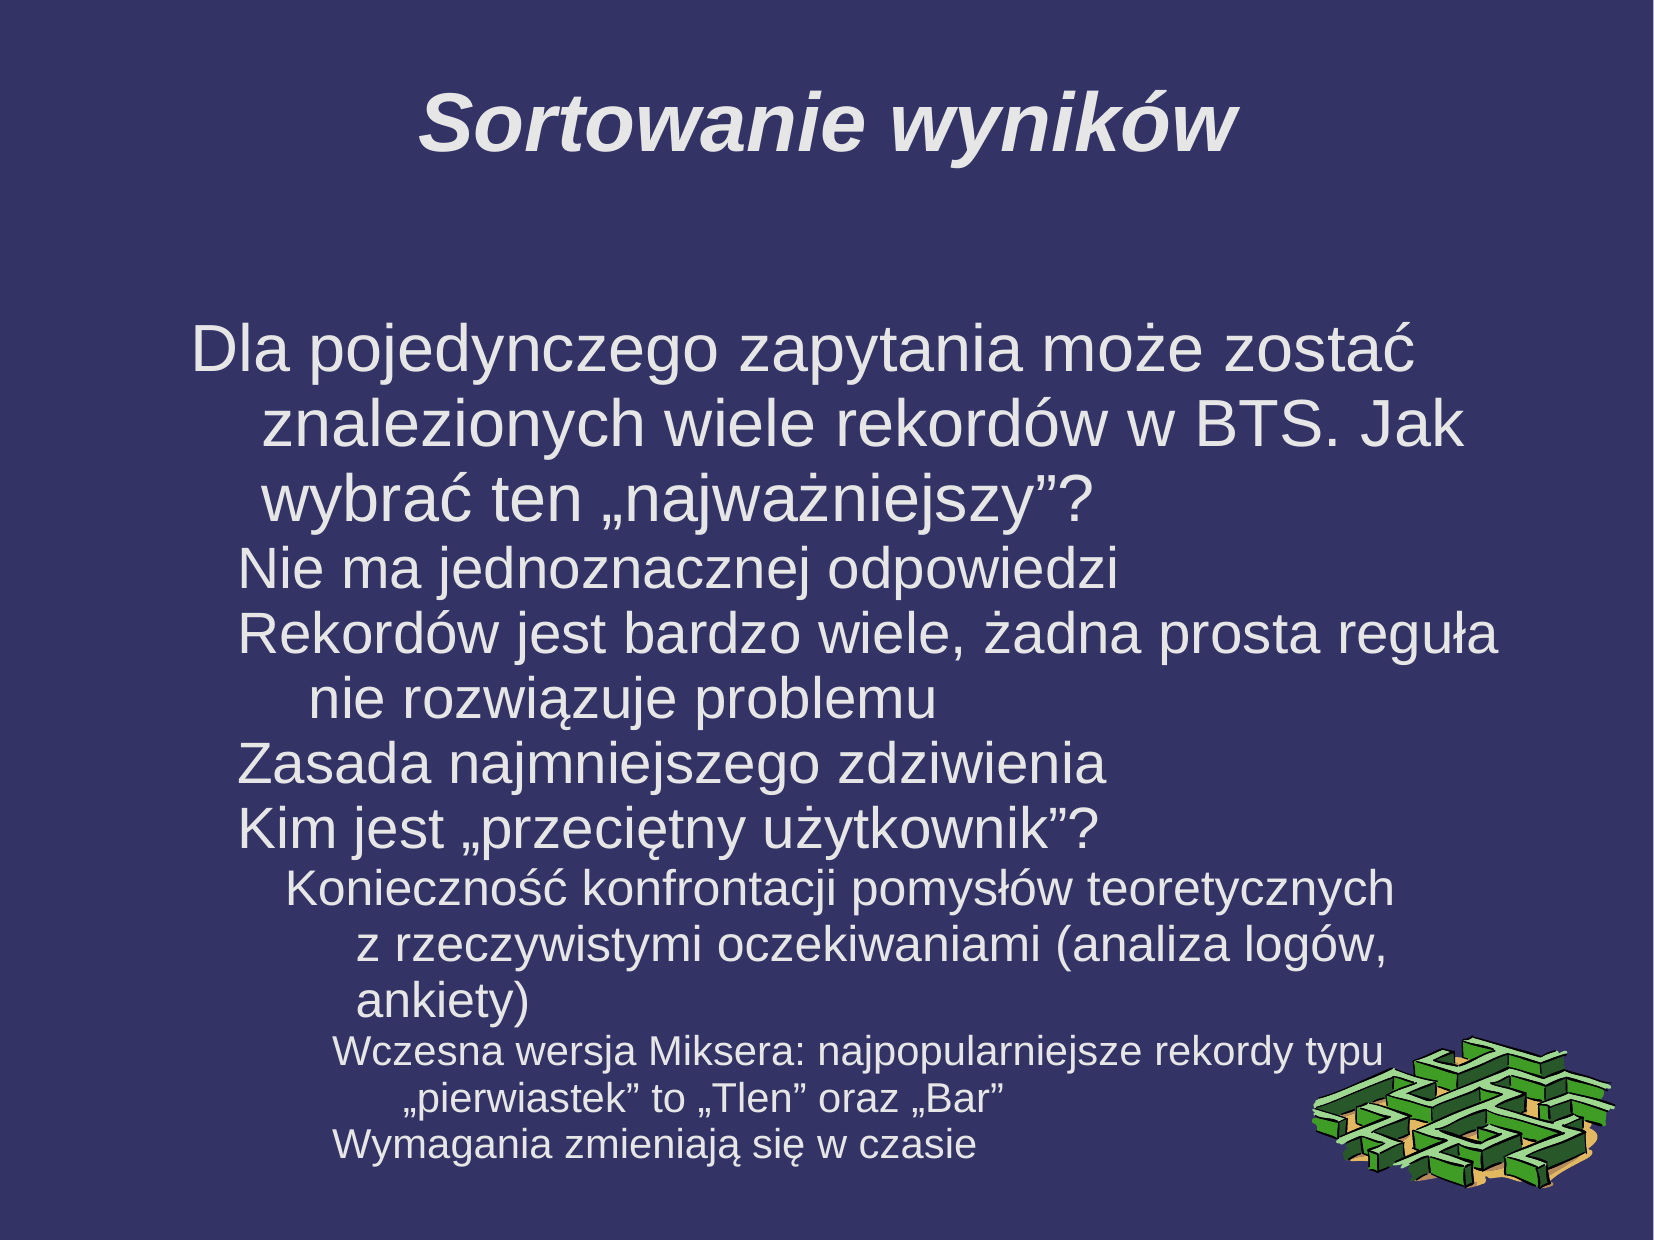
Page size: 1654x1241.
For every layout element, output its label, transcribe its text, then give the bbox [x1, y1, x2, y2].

title Sortowanie wyników [121, 19, 1534, 227]
list Dla pojedynczego zapytania może zostać znalezionych wiele rekordów w BTS. Jak wybrać ten „najważniejszy”? Nie ma jednoznacznej odpowiedzi Rekordów jest bardzo wiele, żadna prosta reguła nie rozwiązuje problemu Zasada najmniejszego zdziwienia Kim jest „przeciętny użytkownik”? Konieczność konfrontacji pomysłów teoretycznych z rzeczywistymi oczekiwaniami (analiza logów, ankiety) Wczesna wersja Miksera: najpopularniejsze rekordy typu „pierwiastek” to „Tlen” oraz „Bar” Wymagania zmieniają się w czasie [178, 311, 1570, 1112]
